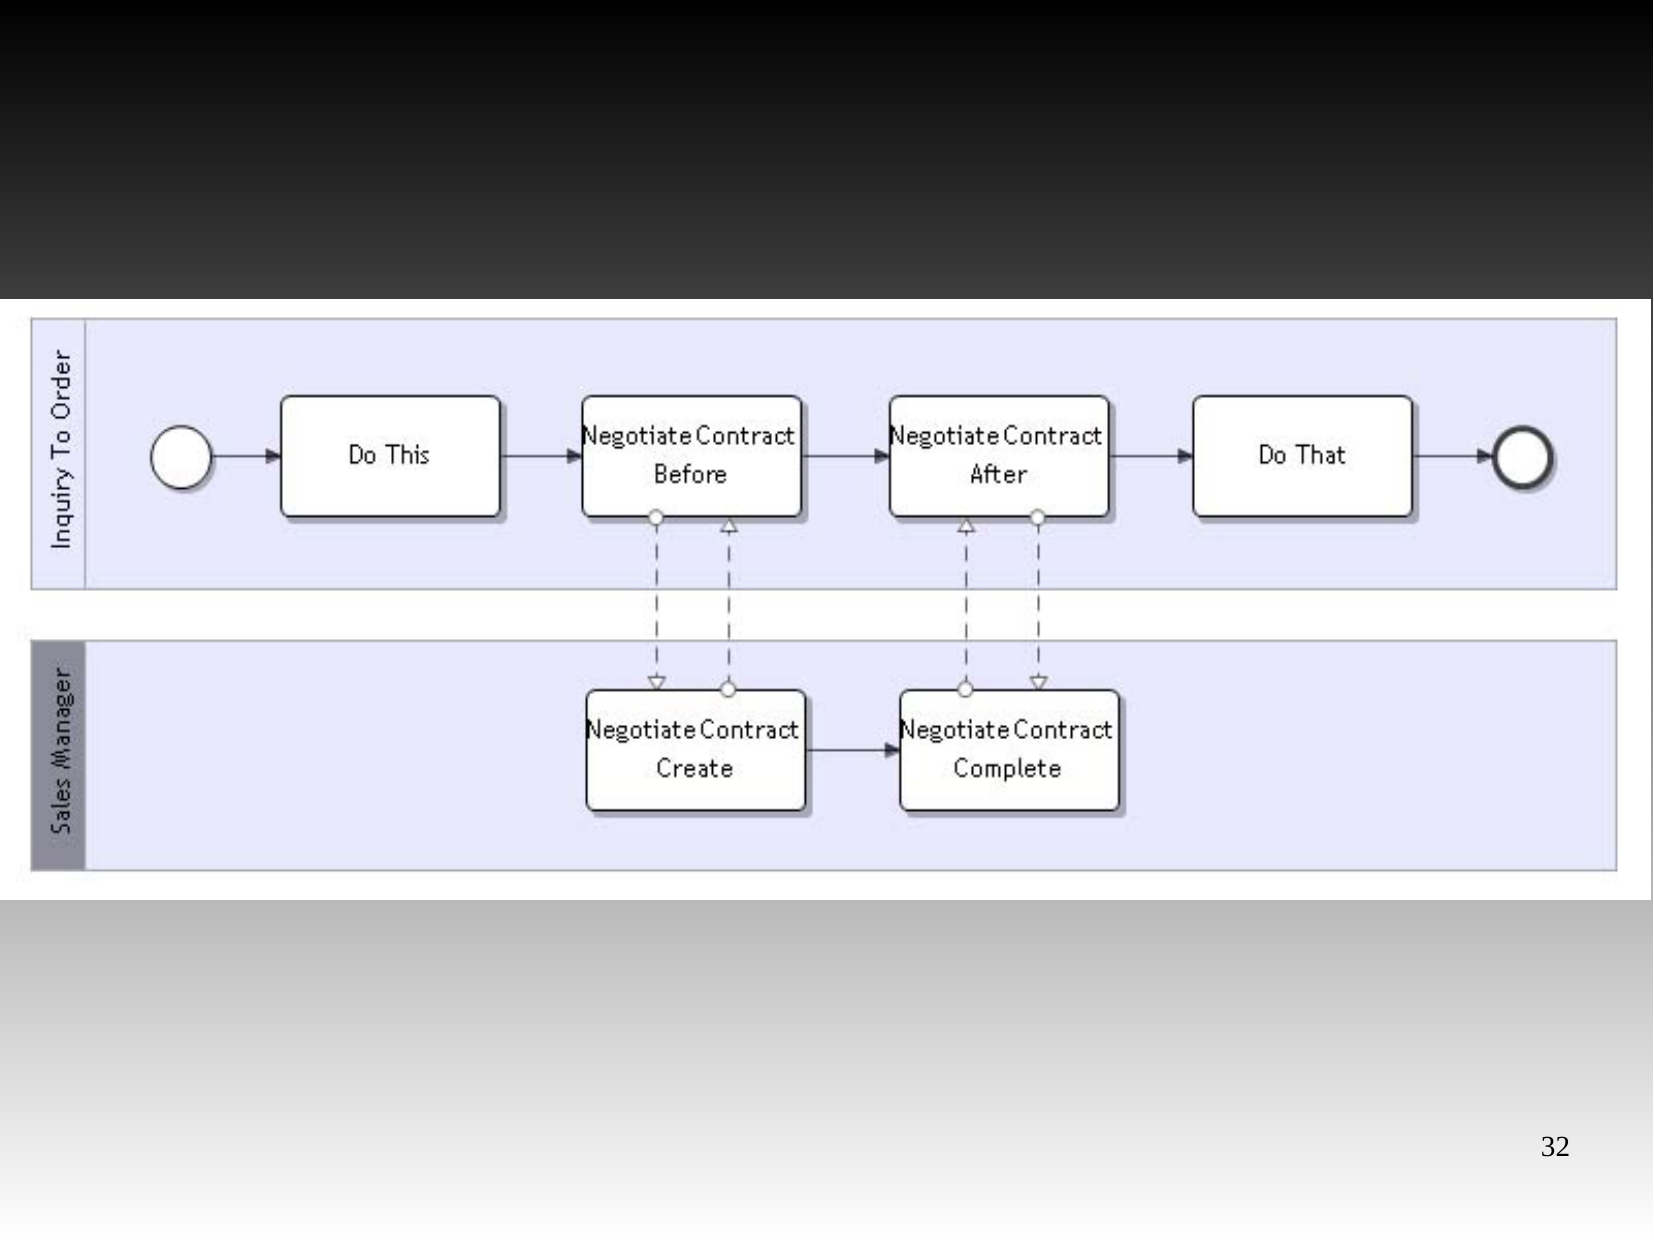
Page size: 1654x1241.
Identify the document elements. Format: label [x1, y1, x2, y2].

picture [0, 299, 1651, 901]
